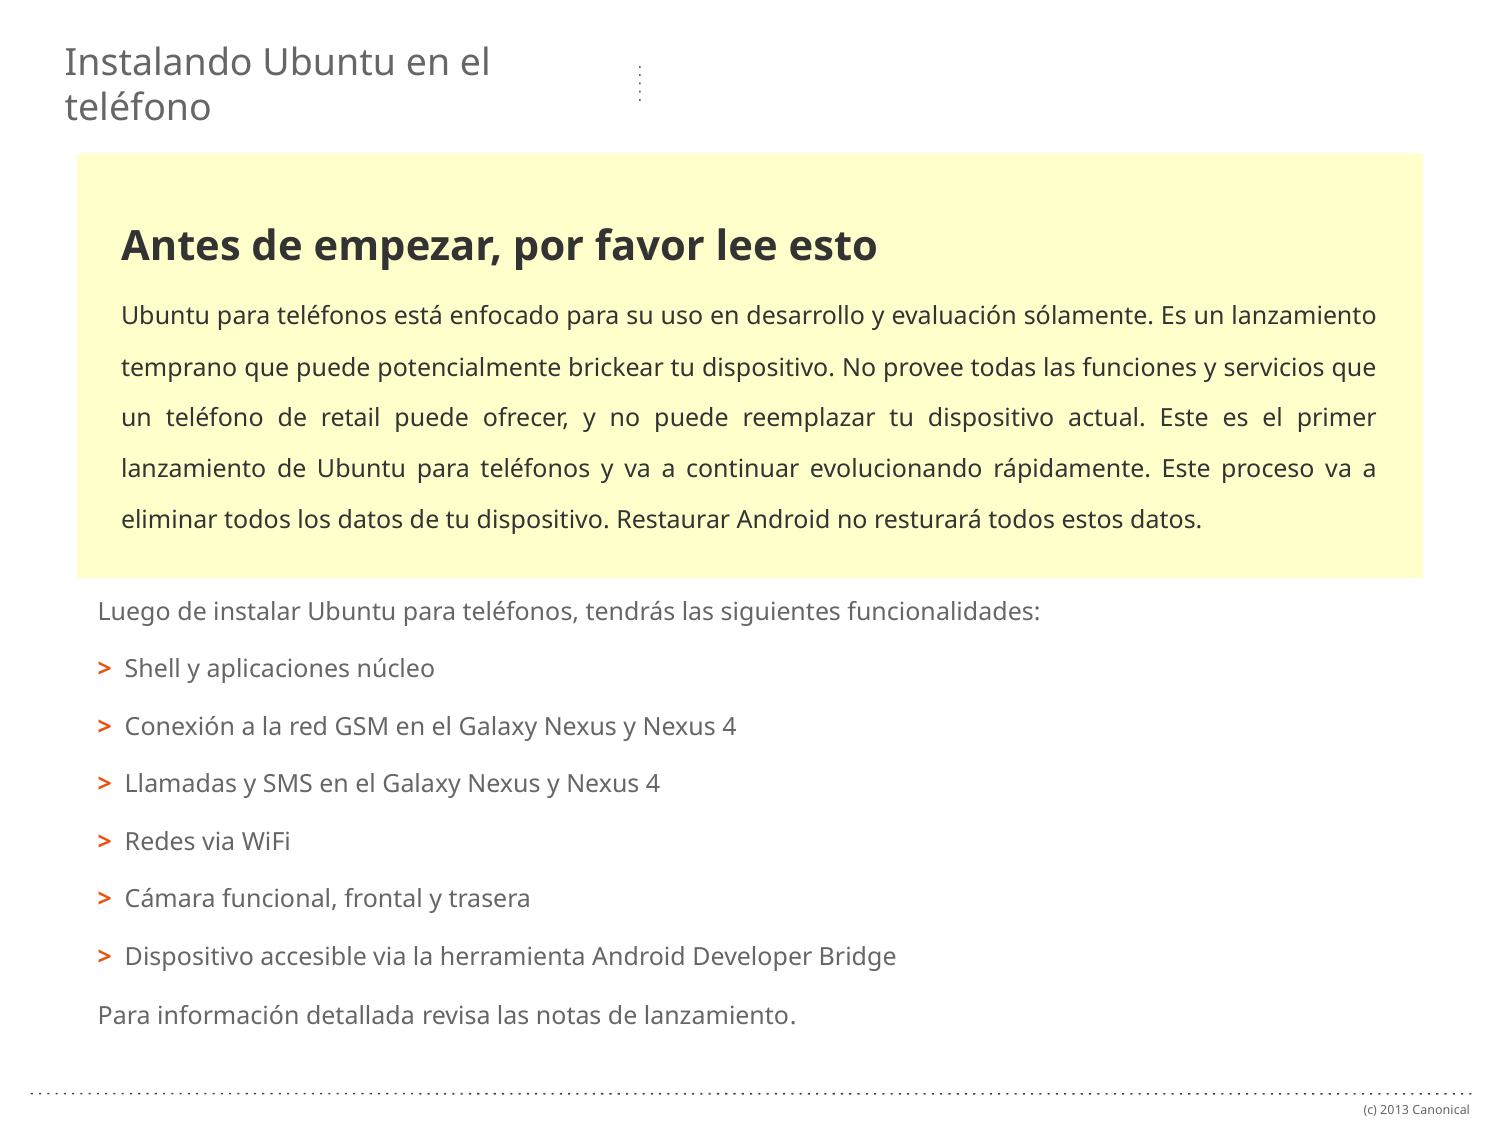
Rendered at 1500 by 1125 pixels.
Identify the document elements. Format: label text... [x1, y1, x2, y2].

list Qué esperar luego de la instalación Luego de instalar Ubuntu para teléfonos, tendrás las siguientes funcionalidades: > Shell y aplicaciones núcleo > Conexión a la red GSM en el Galaxy Nexus y Nexus 4 > Llamadas y SMS en el Galaxy Nexus y Nexus 4 > Redes via WiFi > Cámara funcional, frontal y trasera > Dispositivo accesible via la herramienta Android Developer Bridge Para información detallada revisa las notas de lanzamiento. [82, 508, 1433, 1058]
text_box (c) 2013 Canonical [19, 1099, 1485, 1119]
text_box Antes de empezar, por favor lee esto Ubuntu para teléfonos está enfocado para su uso en desarrollo y evaluación sólamente. Es un lanzamiento temprano que puede potencialmente brickear tu dispositivo. No provee todas las funciones y servicios que un teléfono de retail puede ofrecer, y no puede reemplazar tu dispositivo actual. Este es el primer lanzamiento de Ubuntu para teléfonos y va a continuar evolucionando rápidamente. Este proceso va a eliminar todos los datos de tu dispositivo. Restaurar Android no resturará todos estos datos. [76, 153, 1424, 513]
title Instalando Ubuntu en el teléfono [49, 53, 650, 114]
